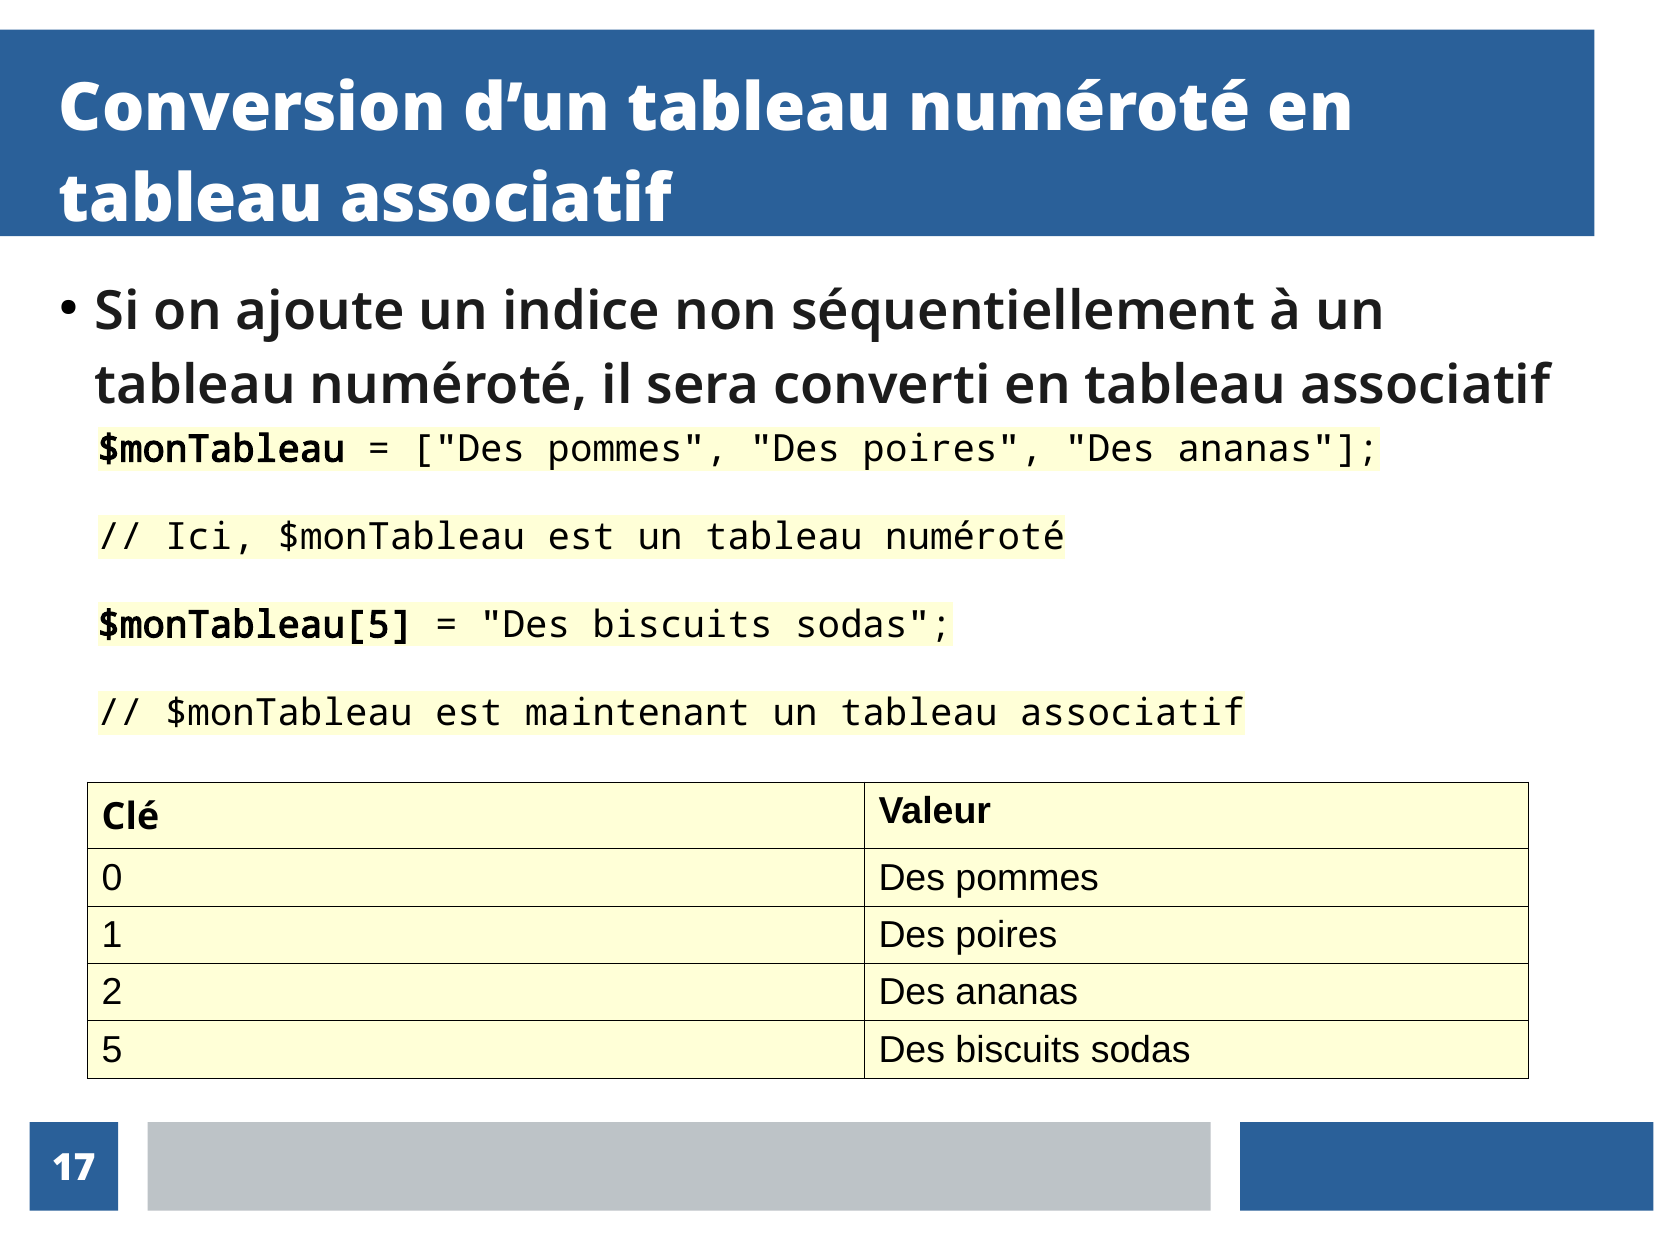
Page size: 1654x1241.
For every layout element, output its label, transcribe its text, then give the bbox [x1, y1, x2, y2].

text_box $monTableau = ["Des pommes", "Des poires", "Des ananas"]; // Ici, $monTableau est un tableau numéroté $monTableau[5] = "Des biscuits sodas"; // $monTableau est maintenant un tableau associatif [82, 419, 1453, 743]
table_cell Des poires [865, 907, 1528, 963]
table_cell 0 [88, 849, 864, 906]
title Conversion d’un tableau numéroté en tableau associatif [59, 59, 1595, 207]
table_cell 2 [88, 964, 864, 1020]
table_cell Des biscuits sodas [865, 1021, 1528, 1078]
table_header Valeur [865, 783, 1528, 848]
table_cell 5 [88, 1021, 864, 1078]
list Si on ajoute un indice non séquentiellement à un tableau numéroté, il sera converti en tableau associatif [59, 271, 1565, 432]
table_cell Des pommes [865, 849, 1528, 906]
table_cell Des ananas [865, 964, 1528, 1020]
table_cell 1 [88, 907, 864, 963]
table_header Clé [88, 783, 864, 848]
